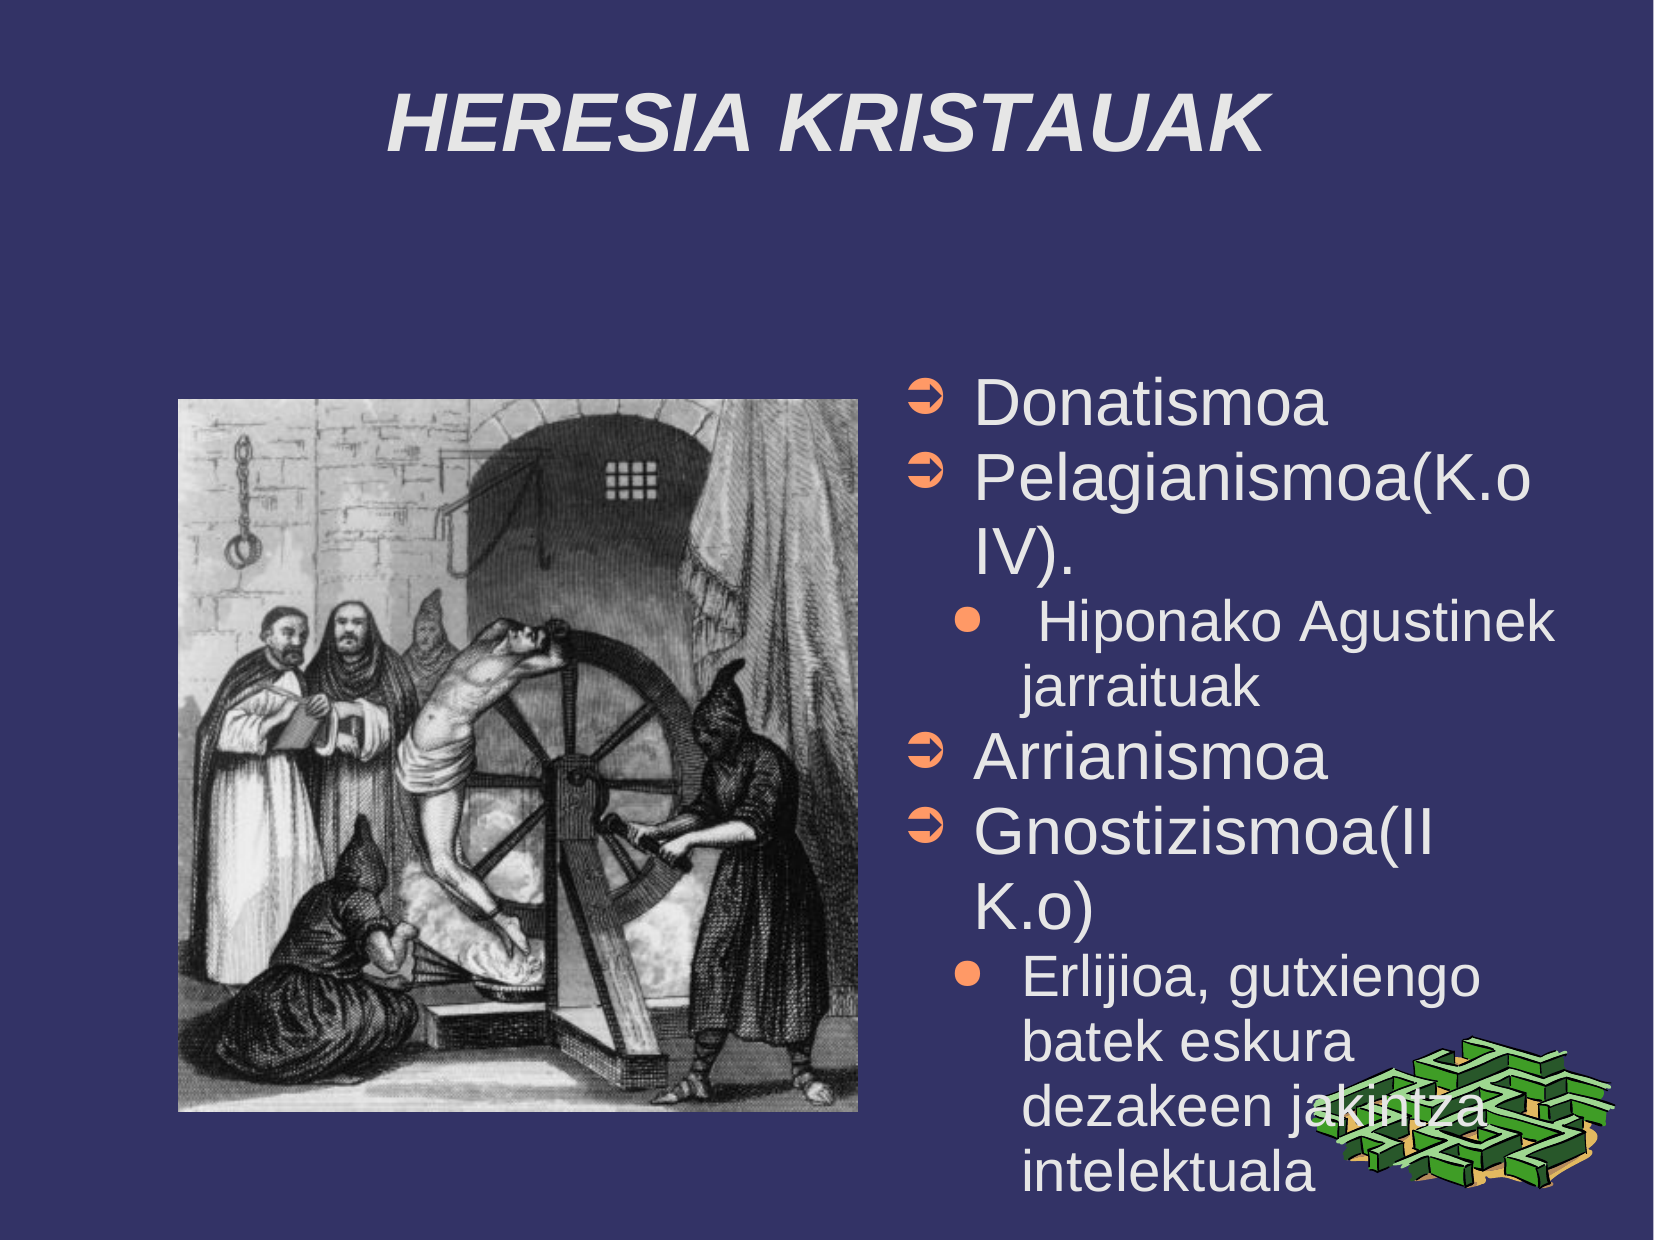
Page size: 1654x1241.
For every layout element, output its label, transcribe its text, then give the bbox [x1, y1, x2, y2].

list Donatismoa Pelagianismoa(K.o IV). Hiponako Agustinek jarraituak Arrianismoa Gnostizismoa(II K.o) Erlijioa, gutxiengo batek eskura dezakeen jakintza intelektuala [891, 364, 1570, 1203]
picture [178, 399, 858, 1112]
title HERESIA KRISTAUAK [121, 19, 1534, 227]
